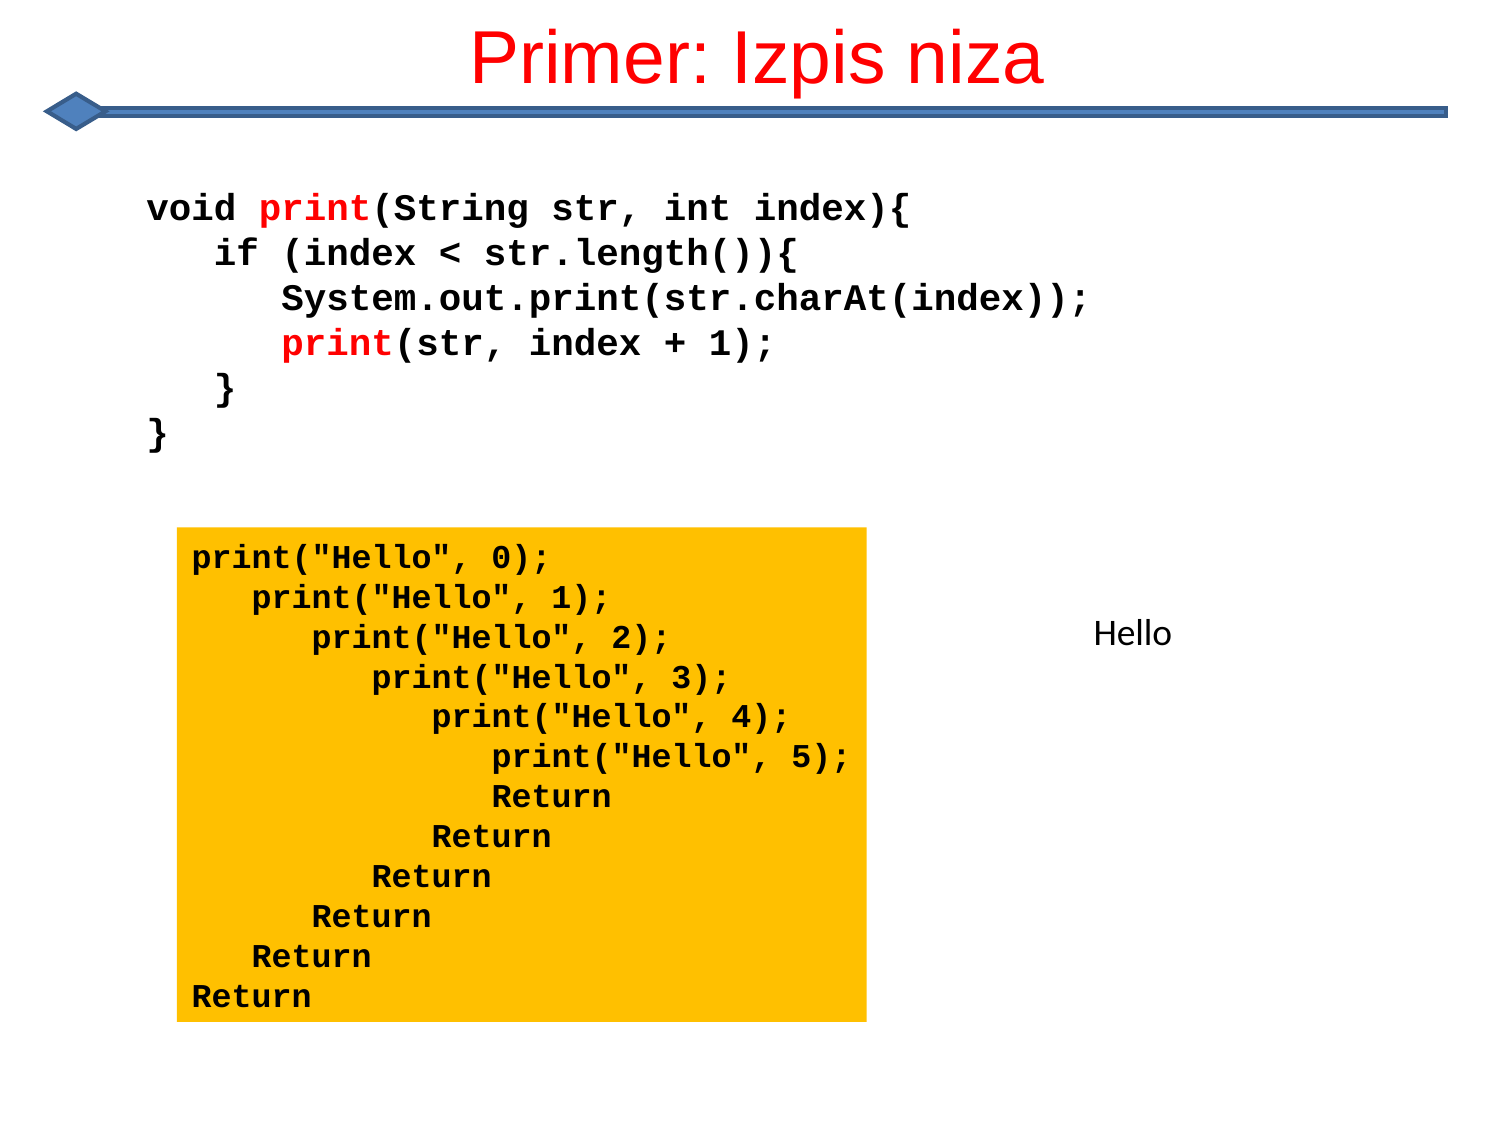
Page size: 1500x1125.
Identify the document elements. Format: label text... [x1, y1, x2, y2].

text_box void print(String str, int index){ if (index < str.length()){ System.out.print(str.charAt(index)); print(str, index + 1); } } [131, 175, 1107, 462]
text_box Hello [1078, 599, 1188, 661]
text_box print("Hello", 0); print("Hello", 1); print("Hello", 2); print("Hello", 3); print("Hello", 4); print("Hello", 5); Return Return Return Return Return Return [176, 527, 867, 1022]
title Primer: Izpis niza [82, 0, 1433, 108]
